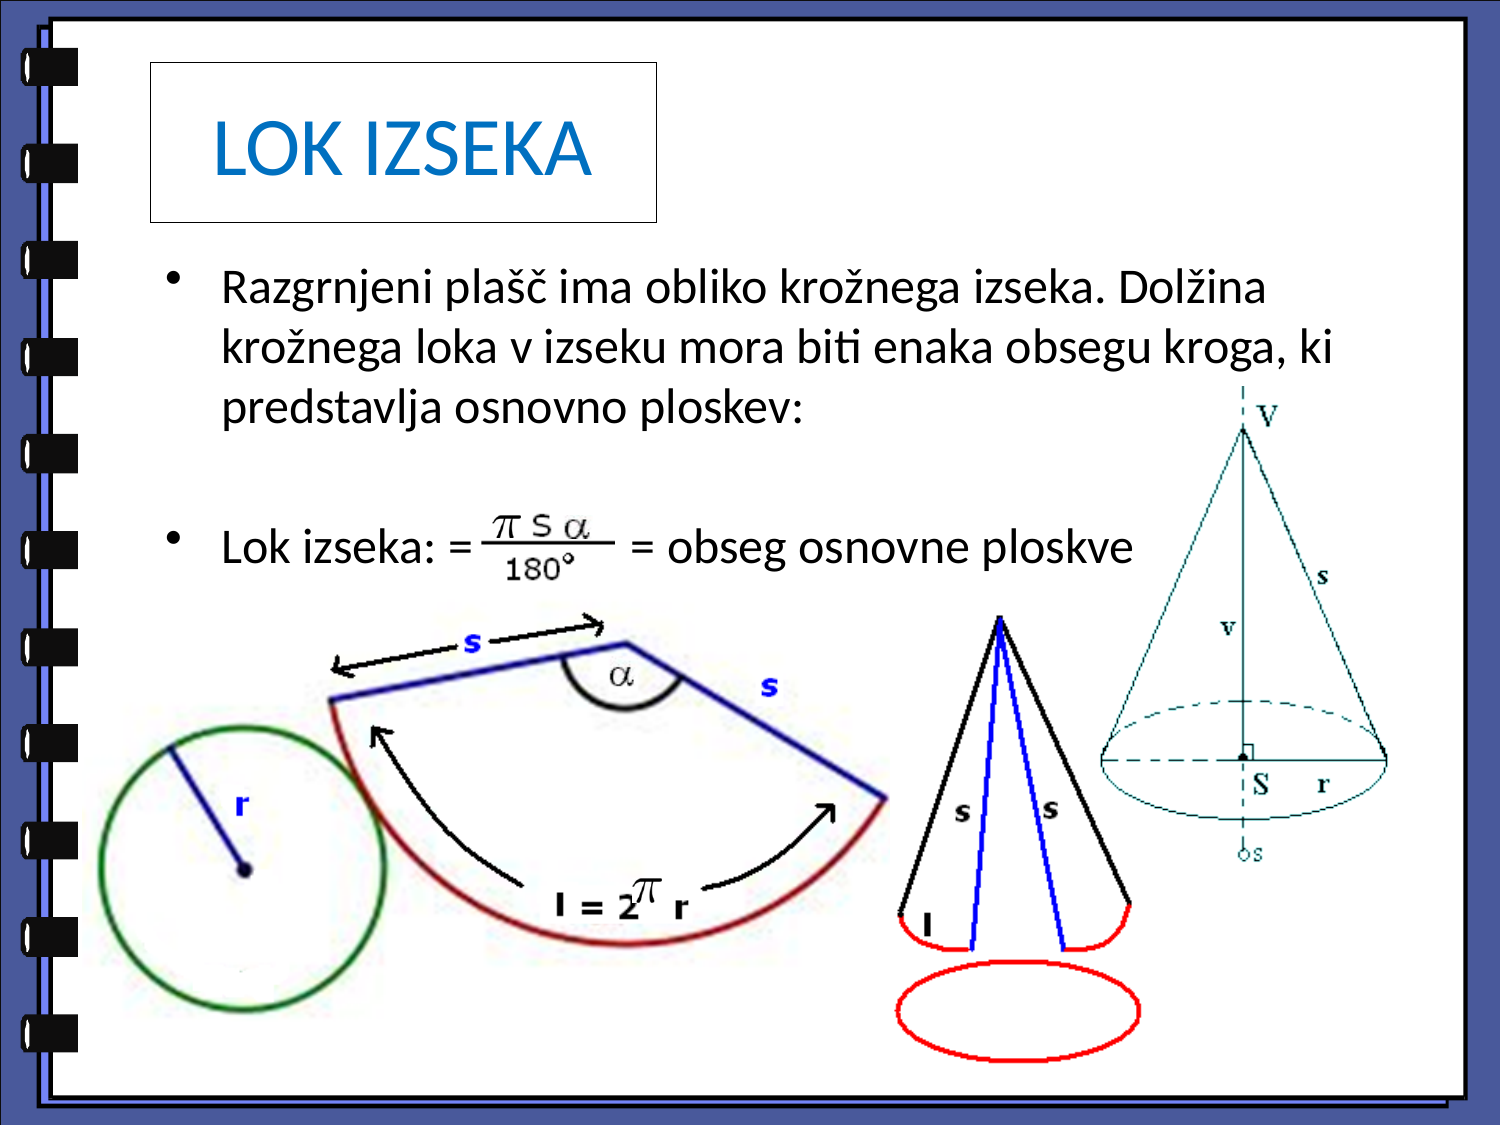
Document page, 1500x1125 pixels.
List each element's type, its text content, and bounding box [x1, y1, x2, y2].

picture [890, 386, 1396, 1068]
list Razgrnjeni plašč ima obliko krožnega izseka. Dolžina krožnega loka v izseku mora biti enaka obsegu kroga, ki predstavlja osnovno ploskev: Lok izseka: = = obseg osnovne ploskve [150, 246, 1413, 1063]
title LOK IZSEKA [150, 62, 657, 223]
picture [82, 597, 150, 1029]
picture [632, 878, 662, 903]
picture [480, 503, 615, 590]
